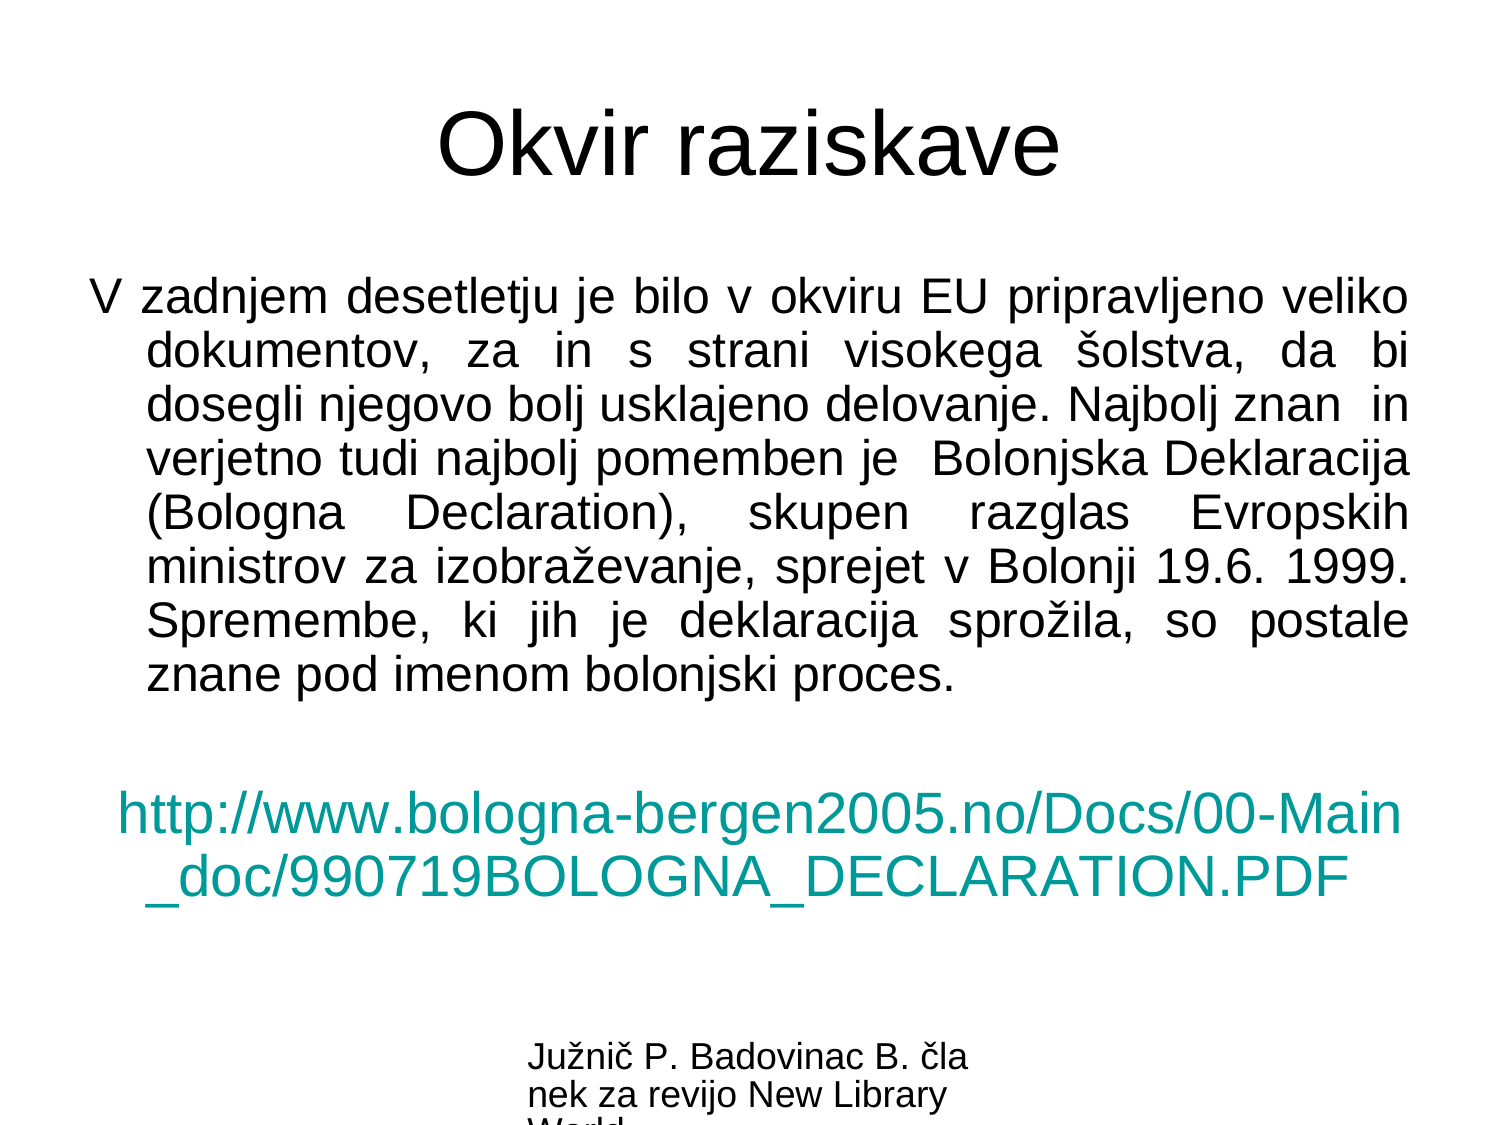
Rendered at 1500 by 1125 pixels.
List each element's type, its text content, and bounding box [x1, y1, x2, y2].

title Okvir raziskave [75, 45, 1426, 233]
list V zadnjem desetletju je bilo v okviru EU pripravljeno veliko dokumentov, za in s strani visokega šolstva, da bi dosegli njegovo bolj usklajeno delovanje. Najbolj znan in verjetno tudi najbolj pomemben je Bolonjska Deklaracija (Bologna Declaration), skupen razglas Evropskih ministrov za izobraževanje, sprejet v Bolonji 19.6. 1999. Spremembe, ki jih je deklaracija sprožila, so postale znane pod imenom bolonjski proces. http://www.bologna-bergen2005.no/Docs/00-Main_doc/990719BOLOGNA_DECLARATION.PDF [75, 262, 1426, 1006]
